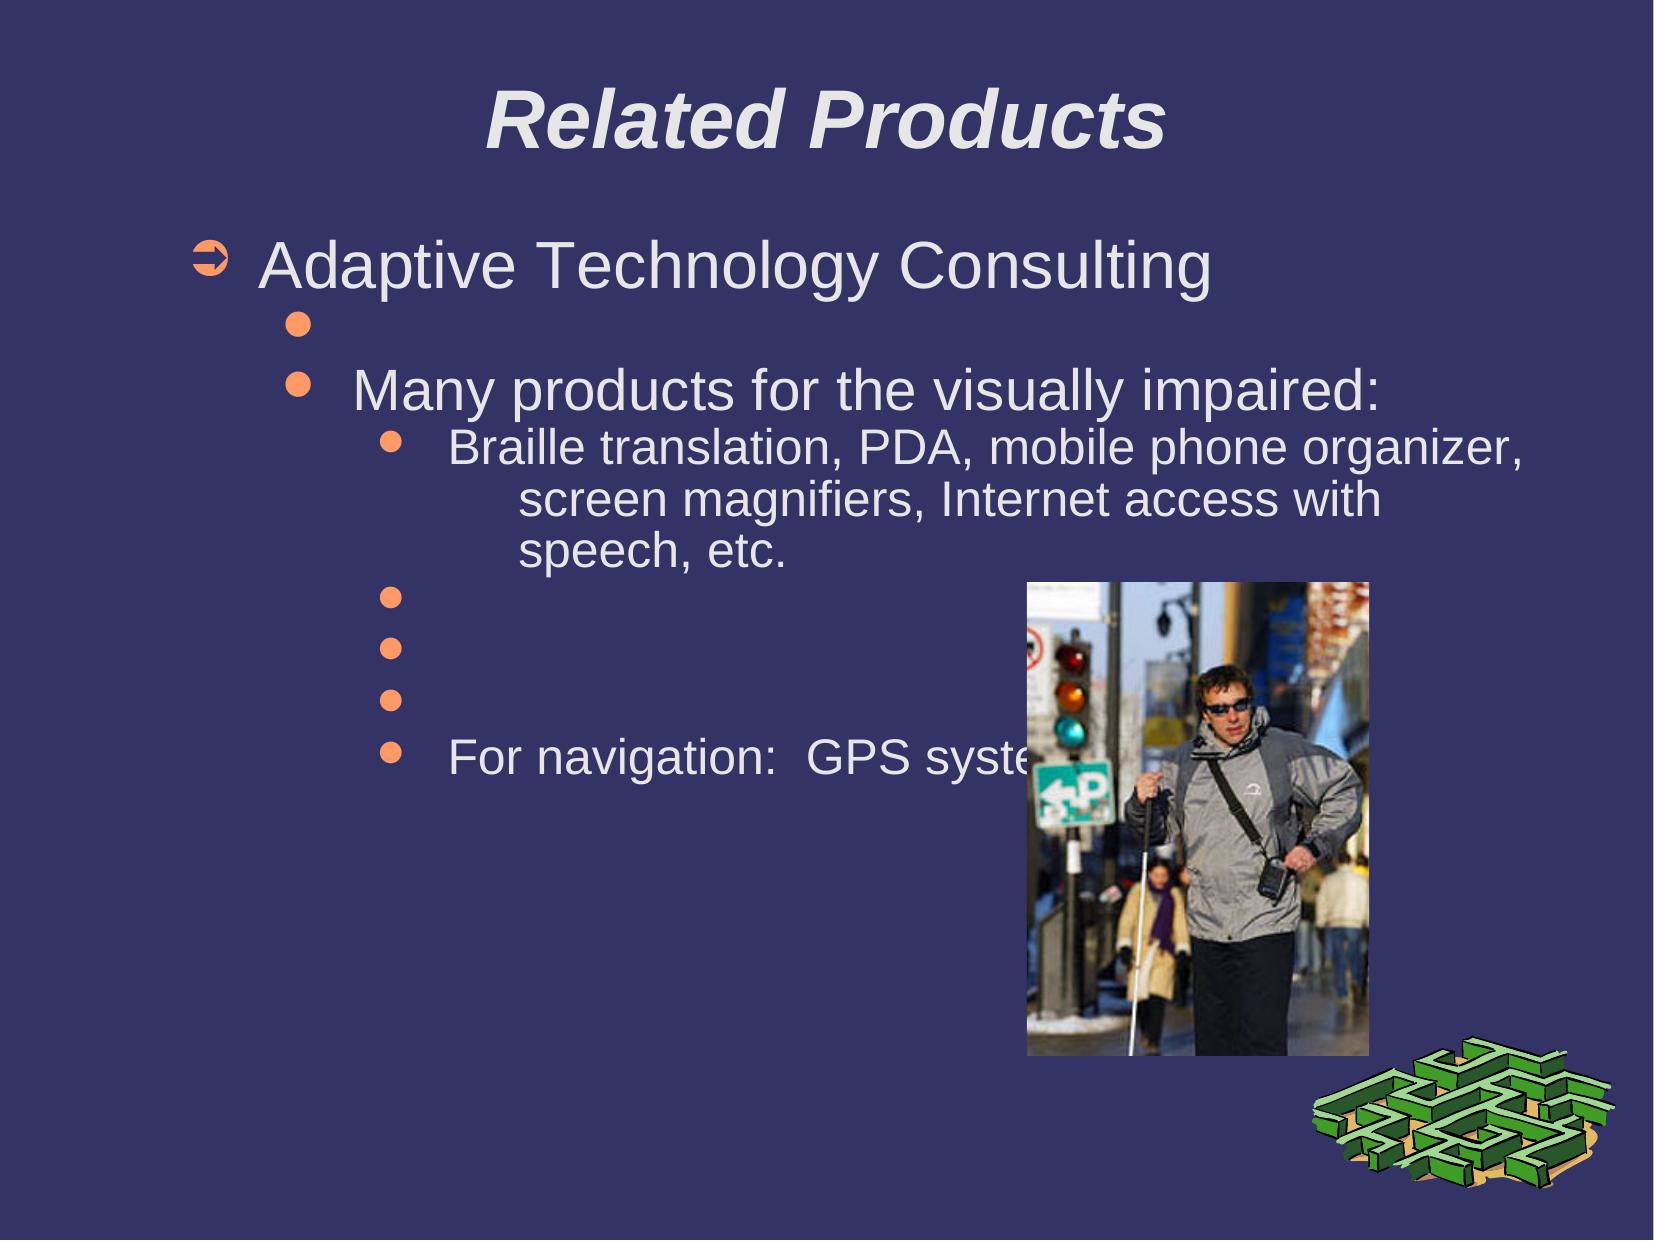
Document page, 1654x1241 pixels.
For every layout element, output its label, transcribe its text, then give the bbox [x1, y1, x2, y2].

picture [1026, 582, 1370, 1056]
title Related Products [121, 19, 1534, 227]
list Adaptive Technology Consulting Many products for the visually impaired: Braille translation, PDA, mobile phone organizer, screen magnifiers, Internet access with speech, etc. For navigation: GPS system [164, 232, 1555, 1014]
